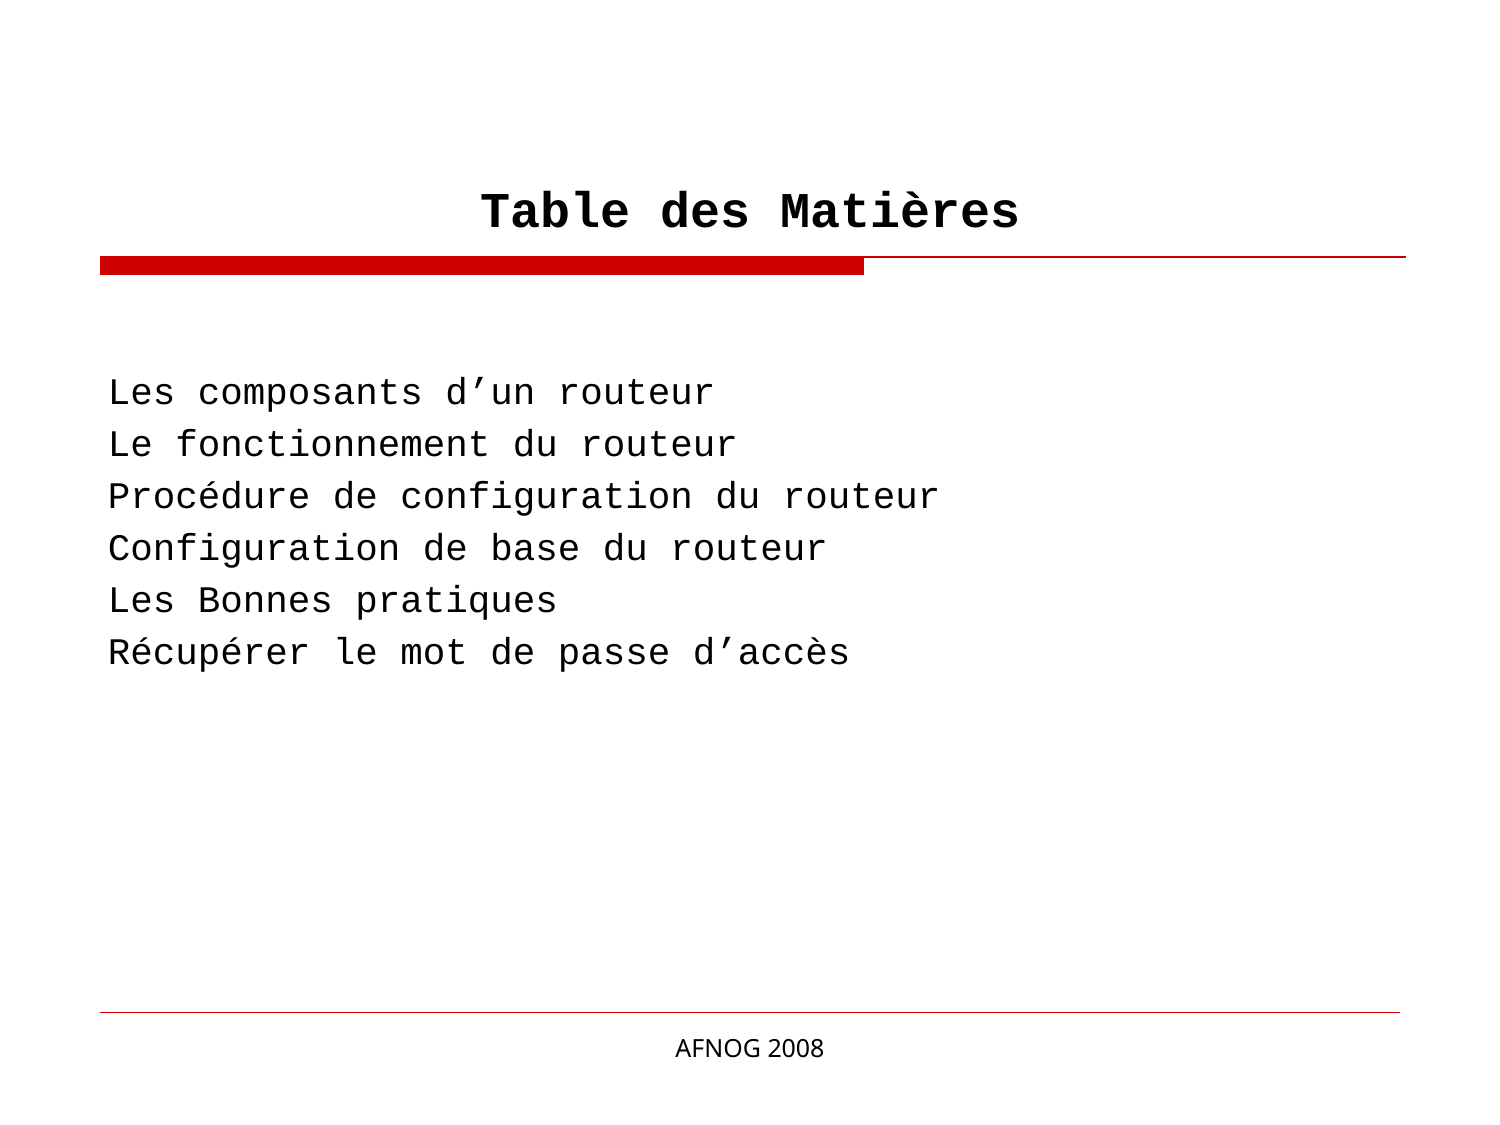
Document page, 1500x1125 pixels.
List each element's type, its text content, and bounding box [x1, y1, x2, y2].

list Les composants d’un routeur Le fonctionnement du routeur Procédure de configuration du routeur Configuration de base du routeur Les Bonnes pratiques Récupérer le mot de passe d’accès [92, 314, 1380, 982]
title Table des Matières [94, 49, 1407, 250]
text_box AFNOG 2008 [512, 1024, 988, 1103]
